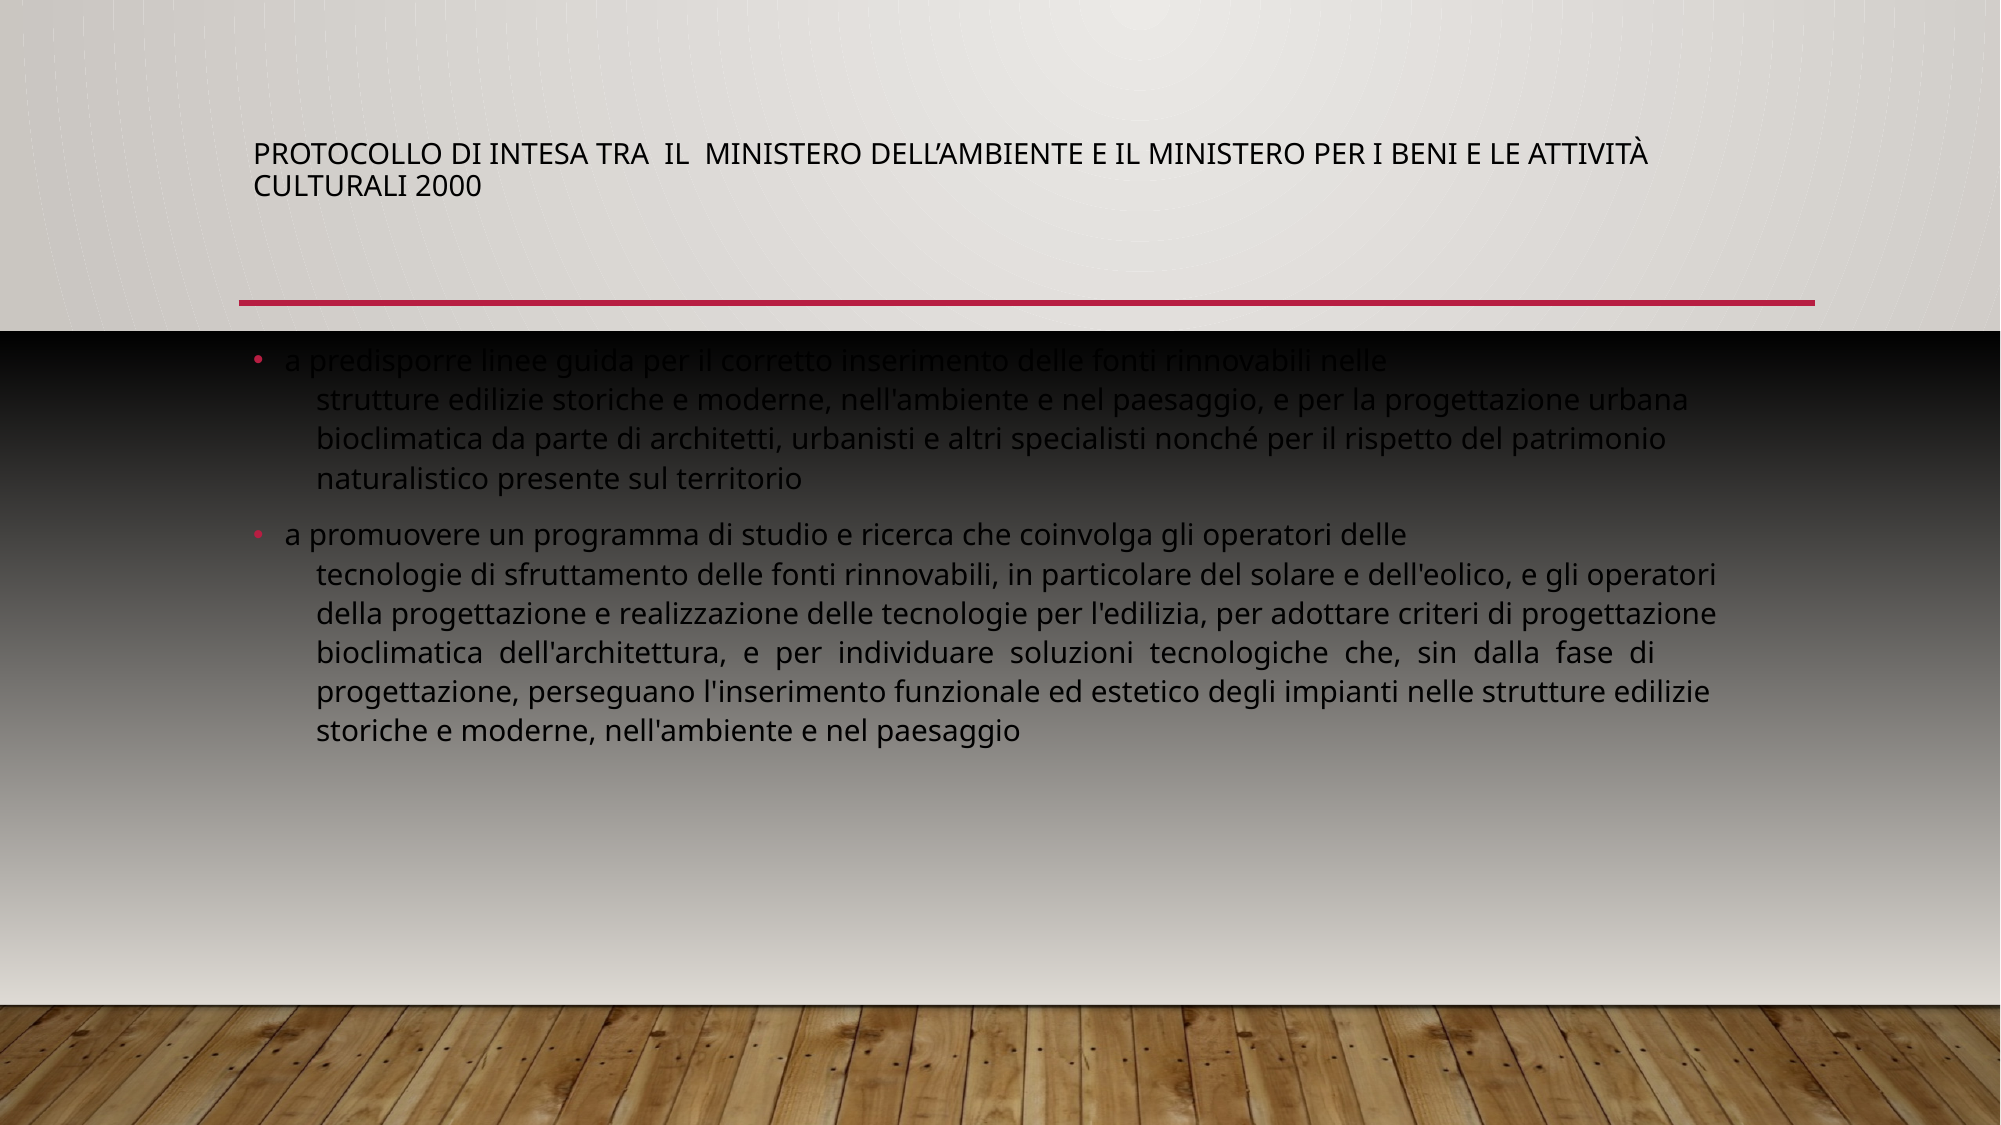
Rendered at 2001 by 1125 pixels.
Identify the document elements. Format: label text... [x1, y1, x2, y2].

title Protocollo di Intesa tra il Ministero dell’Ambiente e il Ministero per i Beni e le Attività Culturali 2000 [238, 131, 1814, 305]
list a predisporre linee guida per il corretto inserimento delle fonti rinnovabili nelle strutture edilizie storiche e moderne, nell'ambiente e nel paesaggio, e per la progettazione urbana bioclimatica da parte di architetti, urbanisti e altri specialisti nonché per il rispetto del patrimonio naturalistico presente sul territorio a promuovere un programma di studio e ricerca che coinvolga gli operatori delle tecnologie di sfruttamento delle fonti rinnovabili, in particolare del solare e dell'eolico, e gli operatori della progettazione e realizzazione delle tecnologie per l'edilizia, per adottare criteri di progettazione bioclimatica dell'architettura, e per individuare soluzioni tecnologiche che, sin dalla fase di progettazione, perseguano l'inserimento funzionale ed estetico degli impianti nelle strutture edilizie storiche e moderne, nell'ambiente e nel paesaggio [238, 330, 1814, 897]
